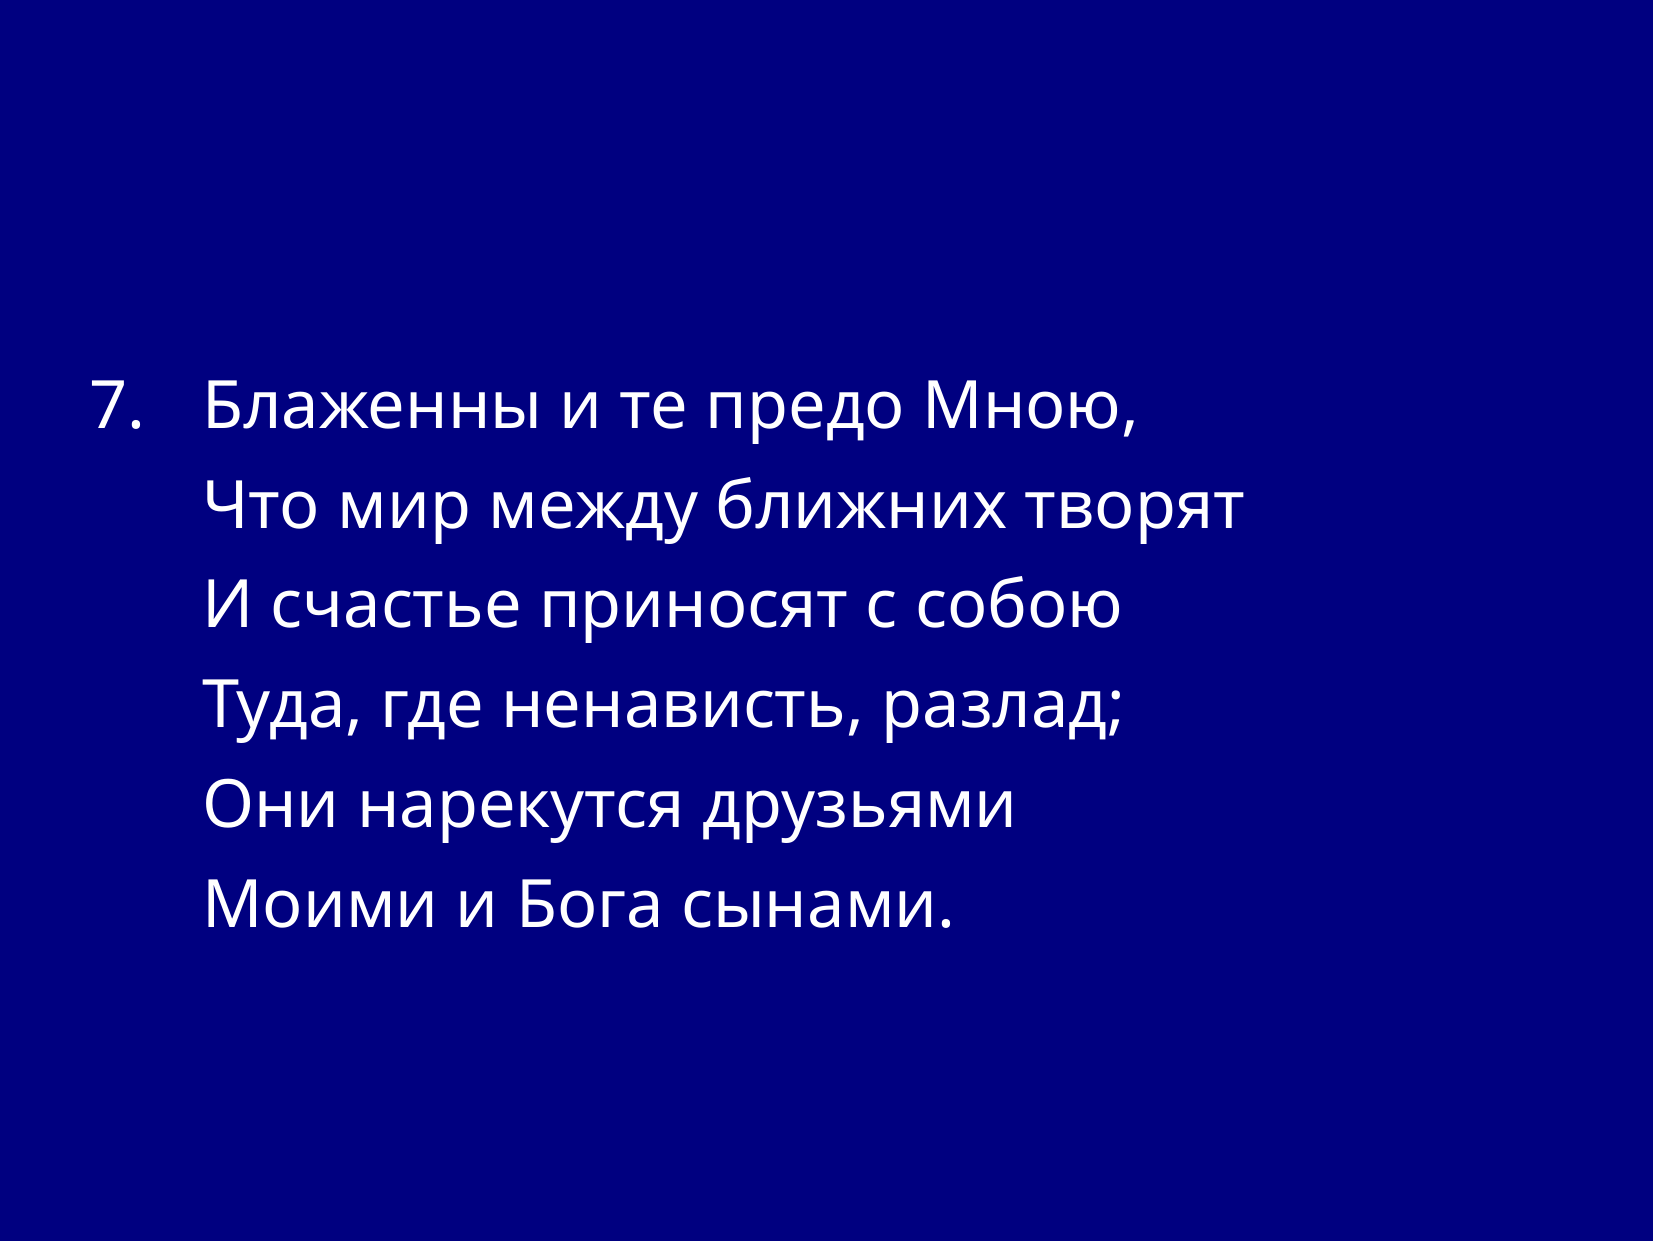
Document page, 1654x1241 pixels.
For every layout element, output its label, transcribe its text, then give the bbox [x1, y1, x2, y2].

text_box 7. Блаженны и те предо Мною, Что мир между ближних творят И счастье приносят с собою Туда, где ненависть, разлад; Они нарекутся друзьями Моими и Бога сынами. [75, 150, 1576, 1163]
